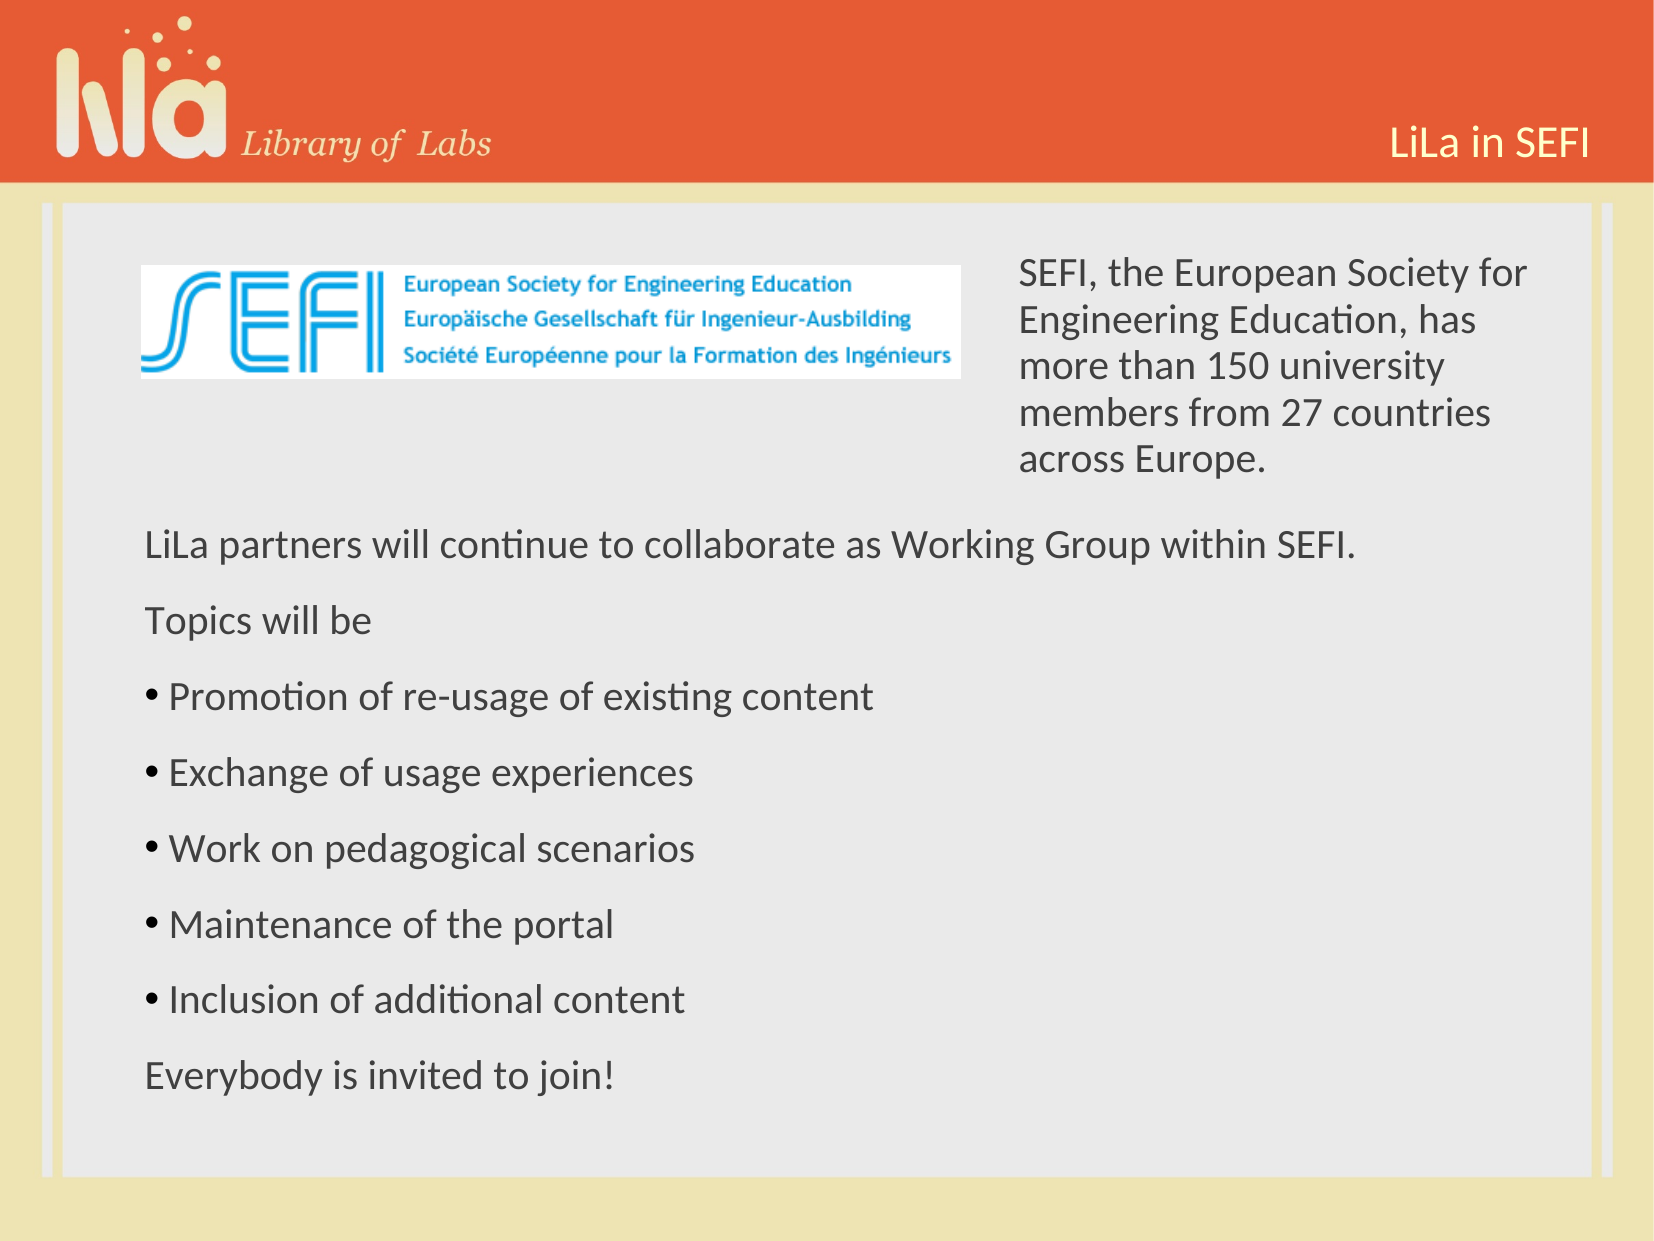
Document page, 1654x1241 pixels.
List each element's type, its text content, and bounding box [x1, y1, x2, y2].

text_box SEFI, the European Society for Engineering Education, has more than 150 university members from 27 countries across Europe. [1003, 241, 1572, 467]
text_box LiLa partners will continue to collaborate as Working Group within SEFI. Topics will be Promotion of re-usage of existing content Exchange of usage experiences Work on pedagogical scenarios Maintenance of the portal Inclusion of additional content Everybody is invited to join! [129, 513, 1524, 999]
picture [0, 0, 1654, 1241]
list LiLa in SEFI [744, 112, 1592, 172]
